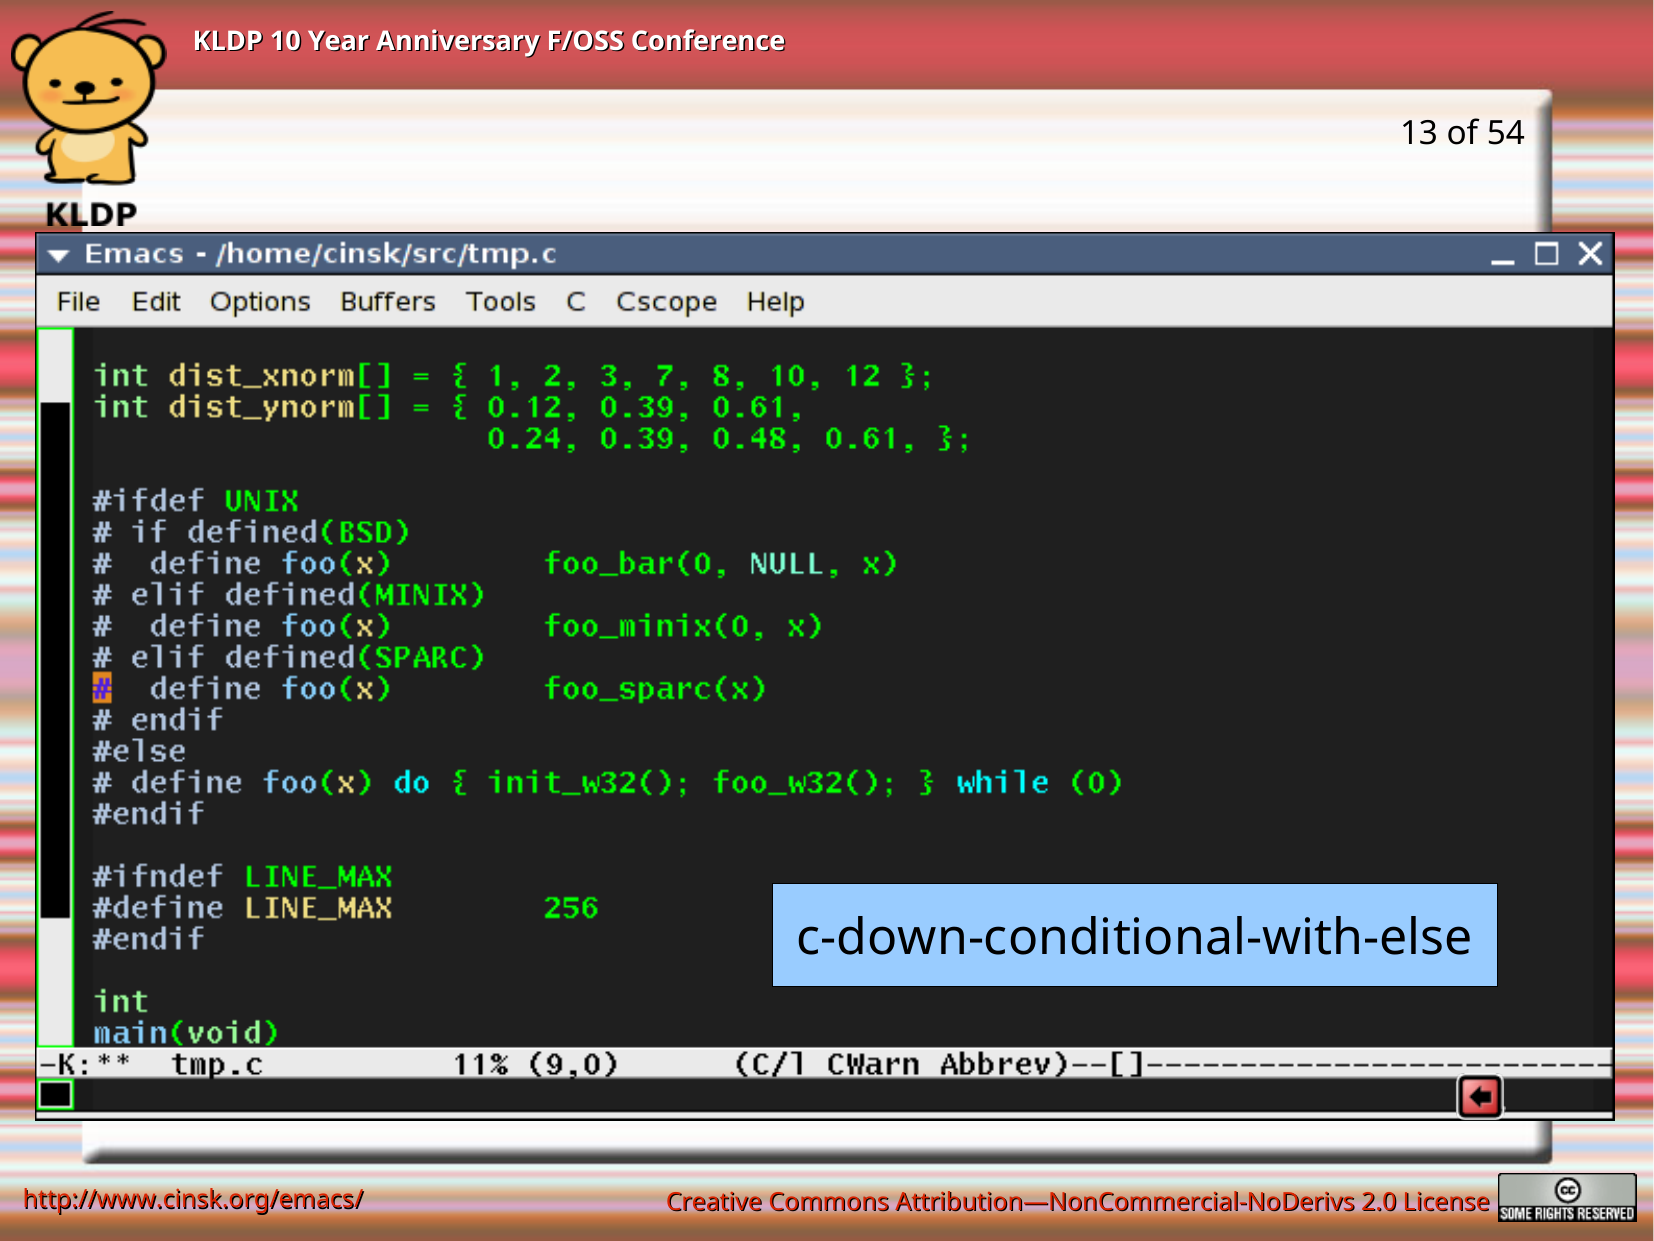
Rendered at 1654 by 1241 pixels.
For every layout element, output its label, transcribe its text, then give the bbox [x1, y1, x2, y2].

picture [0, 0, 1654, 1241]
text_box c-down-conditional-with-else [772, 883, 1498, 987]
